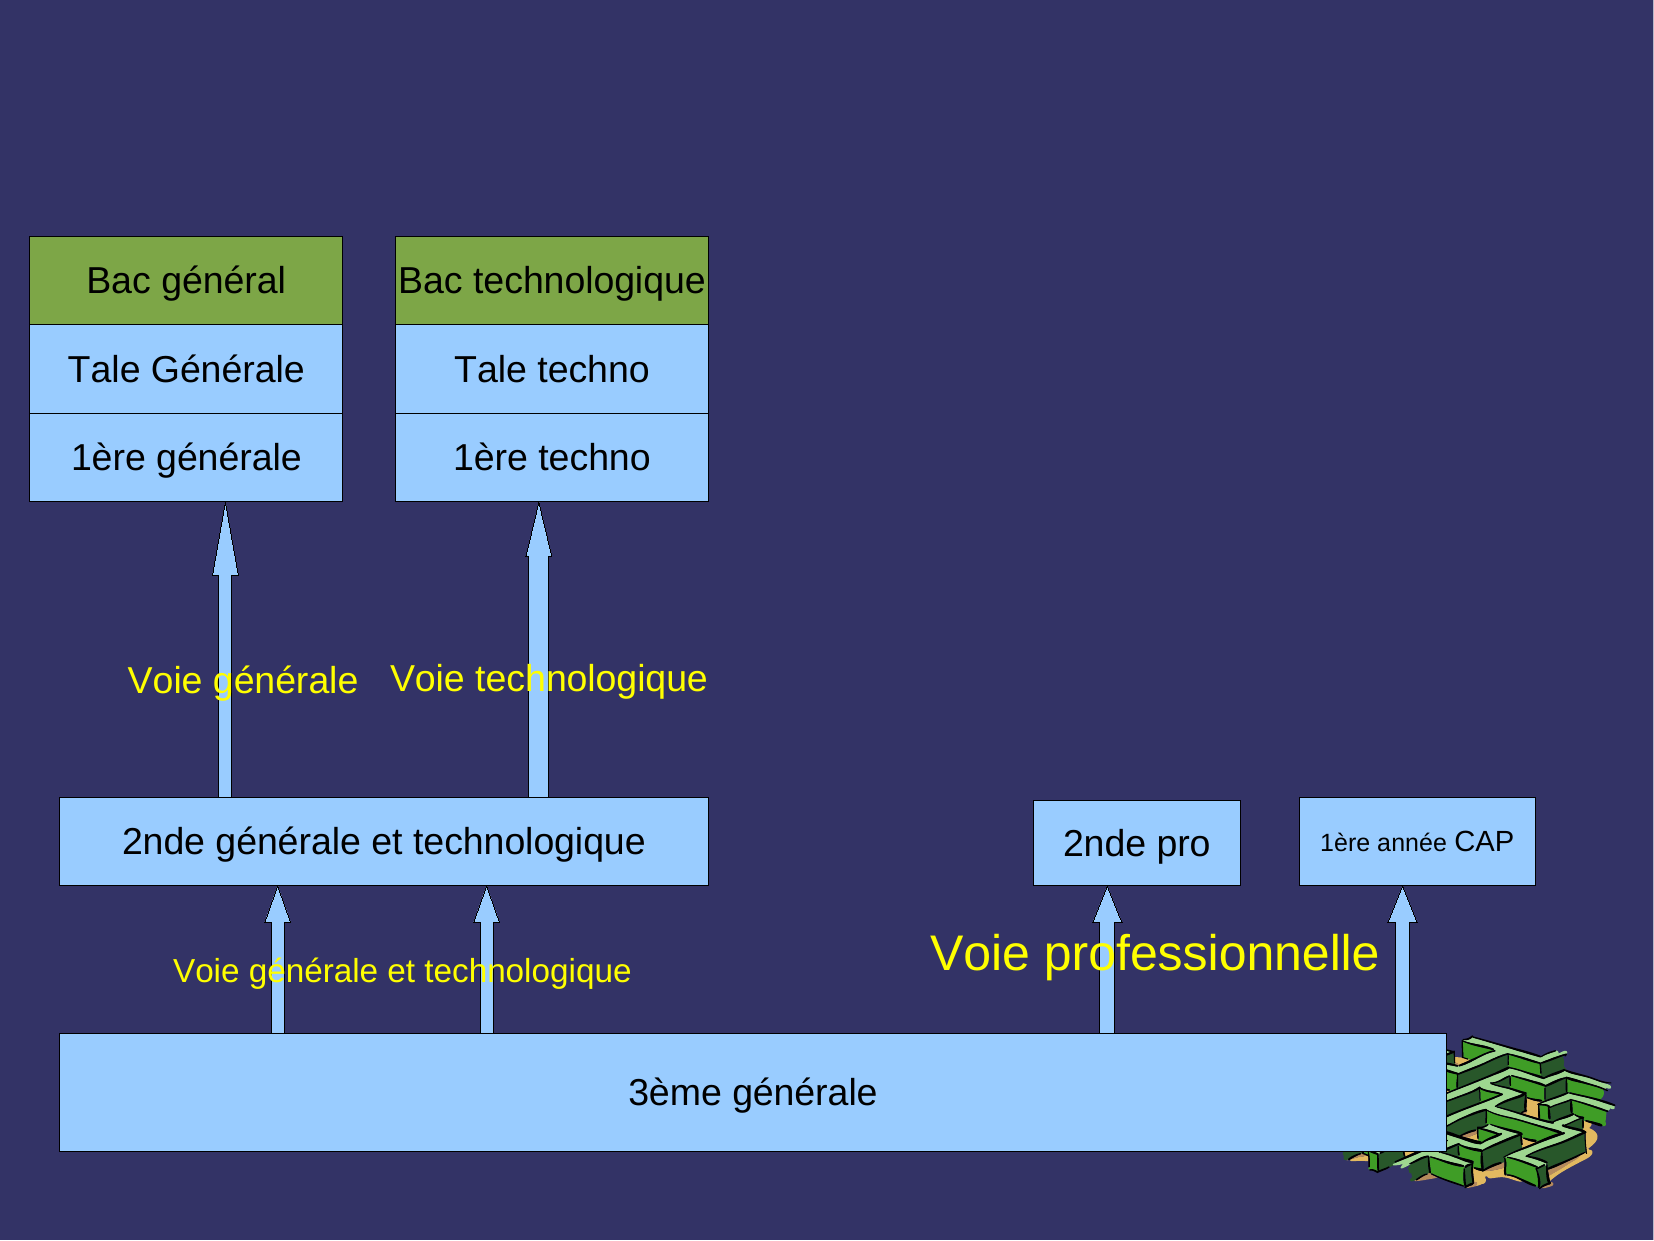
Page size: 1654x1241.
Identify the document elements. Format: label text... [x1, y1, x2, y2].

text_box 2nde générale et technologique [59, 797, 709, 886]
text_box [1094, 886, 1120, 917]
text_box Voie générale et technologique [158, 944, 650, 1032]
text_box [1099, 1004, 1115, 1034]
text_box 1ère techno [395, 413, 709, 502]
text_box Tale techno [395, 325, 709, 413]
text_box Voie technologique [375, 649, 723, 707]
text_box [212, 502, 239, 651]
text_box 1ère année CAP [1299, 797, 1536, 886]
text_box Bac général [29, 236, 343, 325]
text_box [528, 707, 549, 798]
text_box [473, 886, 500, 944]
text_box Tale Générale [29, 325, 343, 414]
text_box Voie professionnelle [915, 917, 1395, 1004]
text_box [264, 886, 291, 944]
text_box Bac technologique [395, 236, 709, 325]
text_box 1ère générale [29, 414, 343, 502]
text_box [218, 709, 232, 798]
text_box 2nde pro [1033, 800, 1241, 886]
text_box Voie générale [112, 651, 373, 709]
text_box [525, 502, 552, 649]
text_box 3ème générale [59, 1033, 1447, 1152]
text_box [1387, 886, 1418, 1034]
